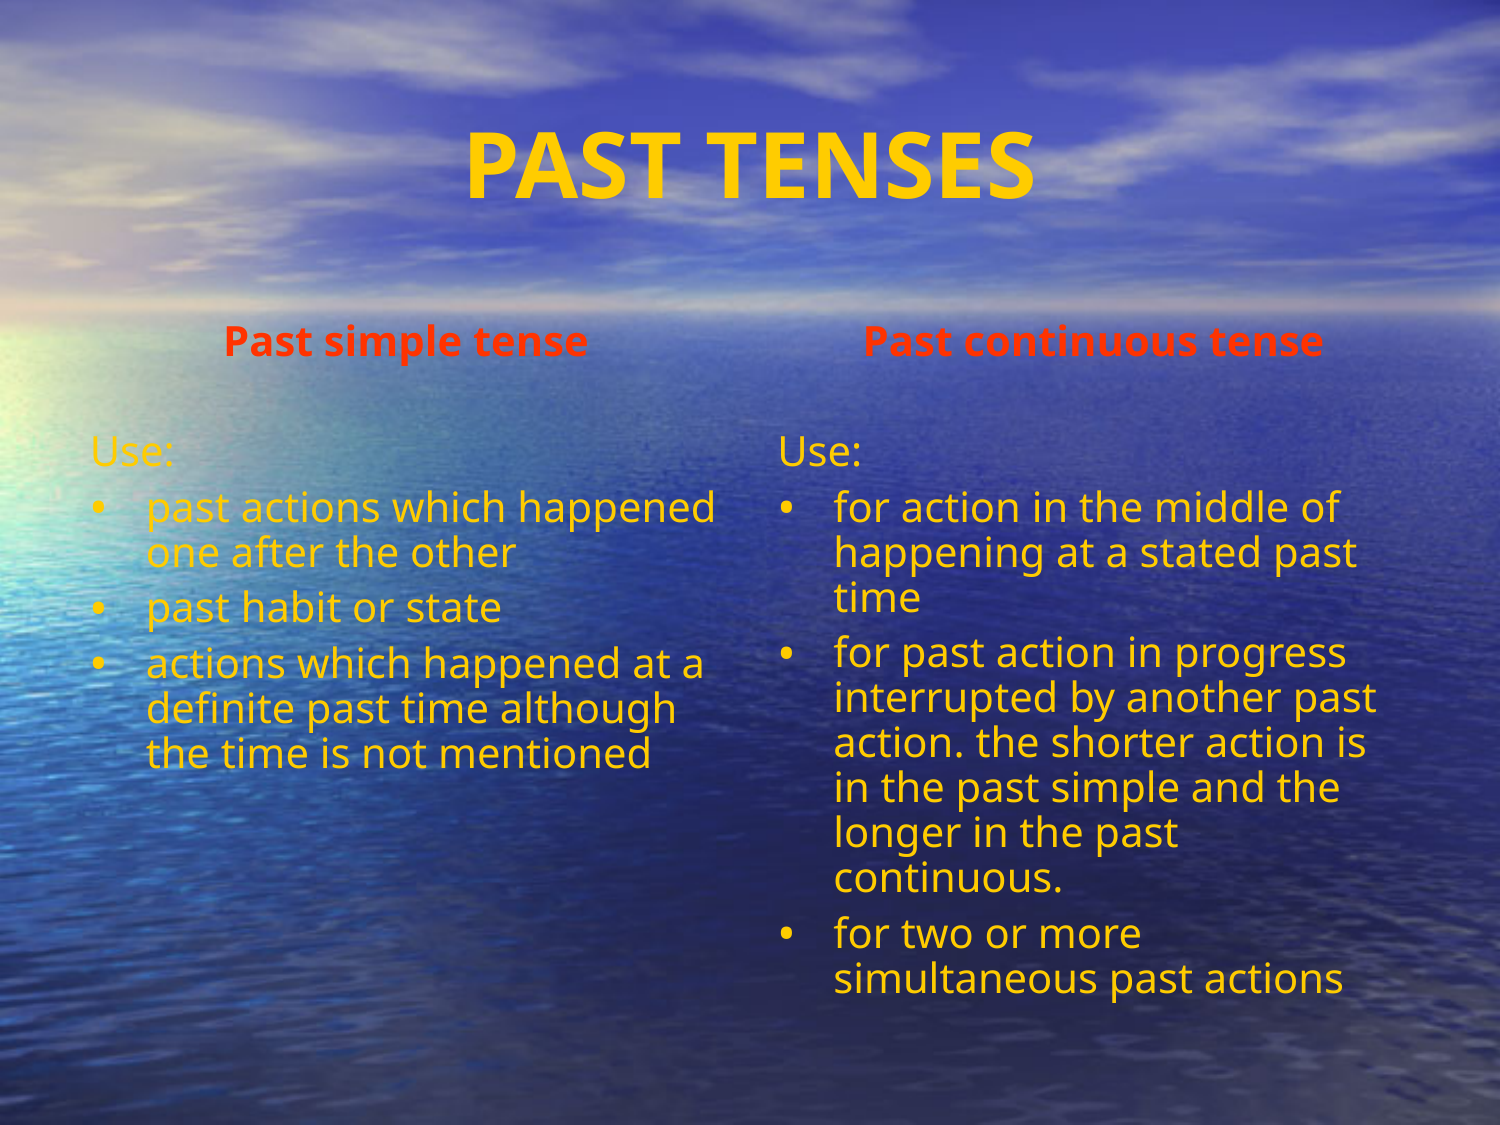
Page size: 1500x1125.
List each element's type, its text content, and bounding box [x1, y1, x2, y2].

list Past simple tense Use: past actions which happened one after the other past habit or state actions which happened at a definite past time although the time is not mentioned [75, 312, 738, 988]
picture [0, 0, 1500, 1125]
title PAST TENSES [75, 47, 1425, 275]
list Past continuous tense Use: for action in the middle of happening at a stated past time for past action in progress interrupted by another past action. the shorter action is in the past simple and the longer in the past continuous. for two or more simultaneous past actions [762, 312, 1425, 988]
